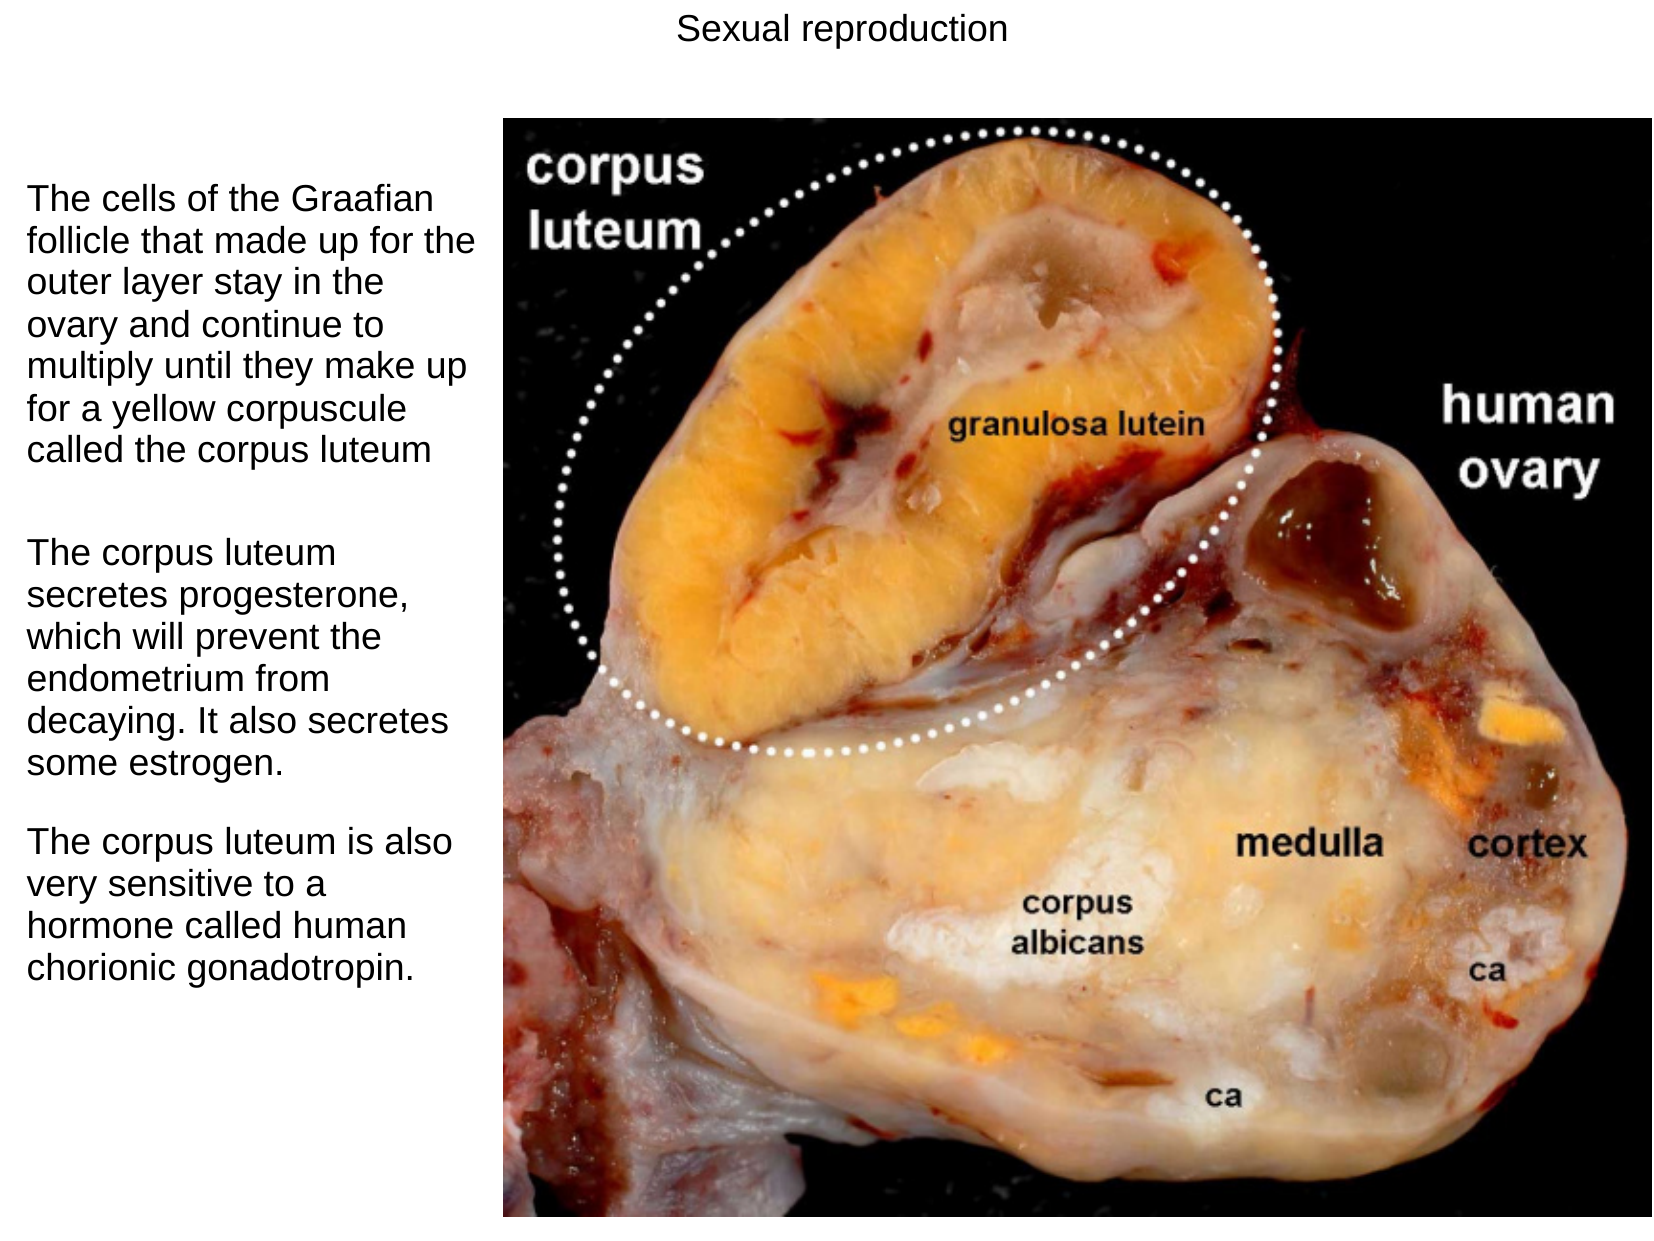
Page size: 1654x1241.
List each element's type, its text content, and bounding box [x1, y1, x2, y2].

text_box Sexual reproduction [661, 0, 1052, 60]
text_box The cells of the Graafian follicle that made up for the outer layer stay in the ovary and continue to multiply until they make up for a yellow corpuscule called the corpus luteum [11, 169, 497, 479]
picture [503, 118, 1652, 1217]
text_box The corpus luteum secretes progesterone, which will prevent the endometrium from decaying. It also secretes some estrogen. [11, 524, 497, 813]
text_box The corpus luteum is also very sensitive to a hormone called human chorionic gonadotropin. [11, 813, 497, 1039]
